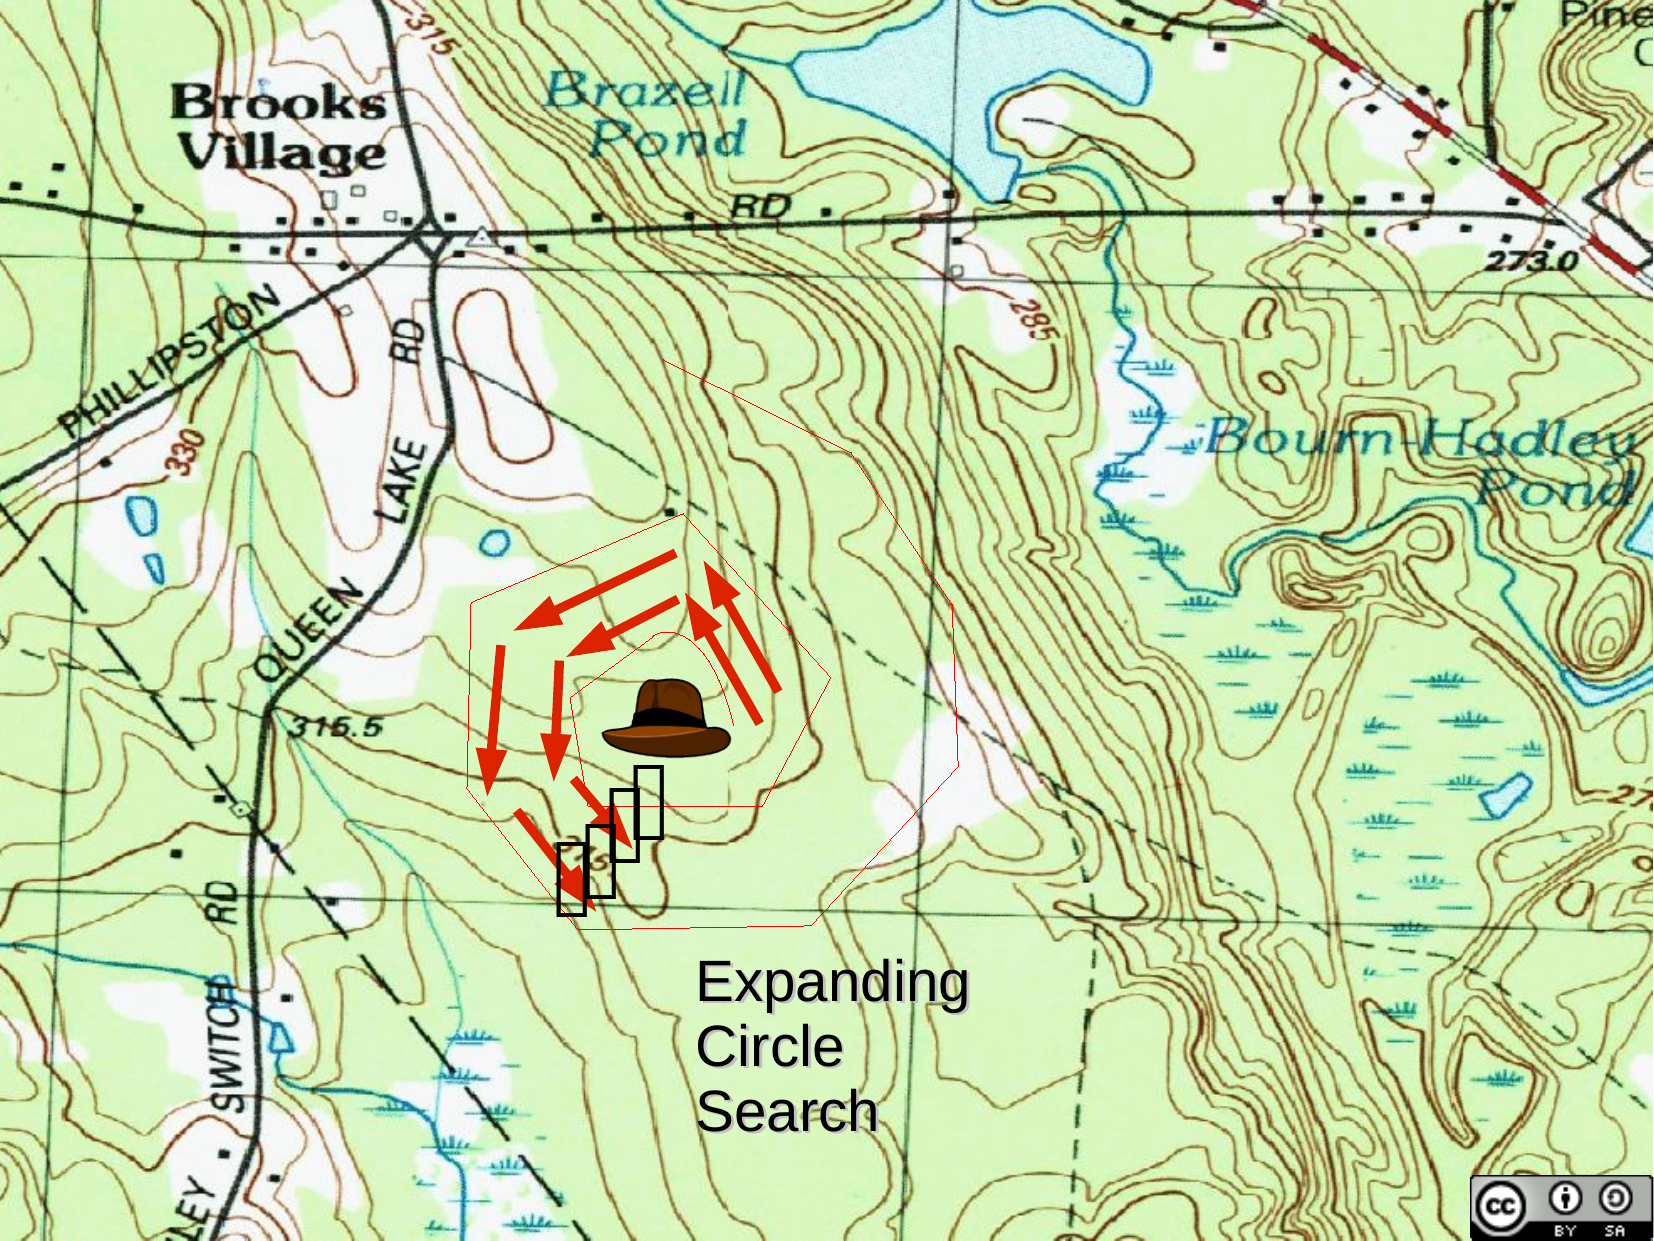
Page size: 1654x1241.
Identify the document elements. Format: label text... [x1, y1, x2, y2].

text_box  [538, 831, 681, 959]
text_box Expanding Circle Search [680, 941, 987, 1151]
text_box  [568, 813, 711, 942]
text_box  [591, 778, 734, 906]
text_box  [615, 754, 758, 883]
picture [0, 0, 1654, 1241]
